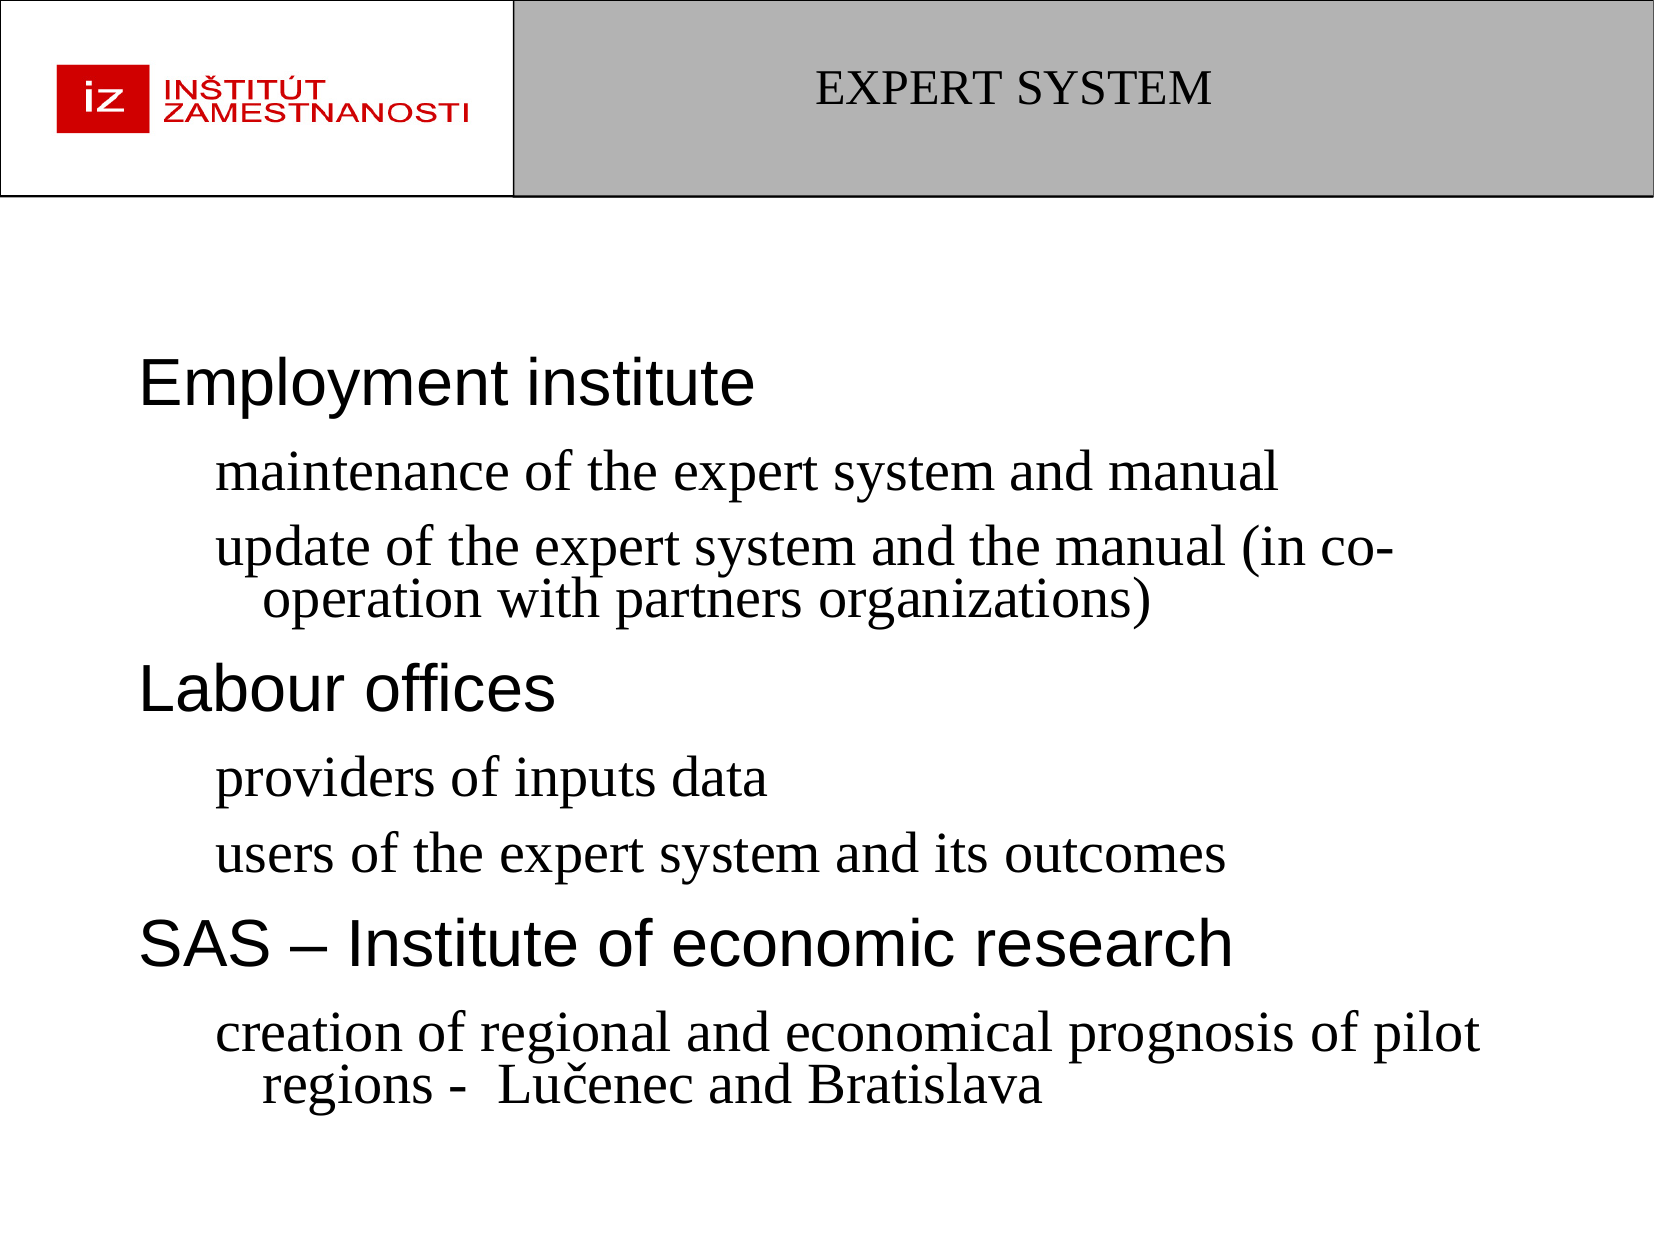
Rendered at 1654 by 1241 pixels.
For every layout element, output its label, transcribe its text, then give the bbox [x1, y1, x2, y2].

list Employment institute maintenance of the expert system and manual update of the expert system and the manual (in co-operation with partners organizations) Labour offices providers of inputs data users of the expert system and its outcomes SAS – Institute of economic research creation of regional and economical prognosis of pilot regions - Lučenec and Bratislava [121, 344, 1565, 1127]
text_box [0, 0, 1654, 197]
picture [5, 5, 513, 190]
text_box EXPERT SYSTEM [800, 59, 1329, 130]
